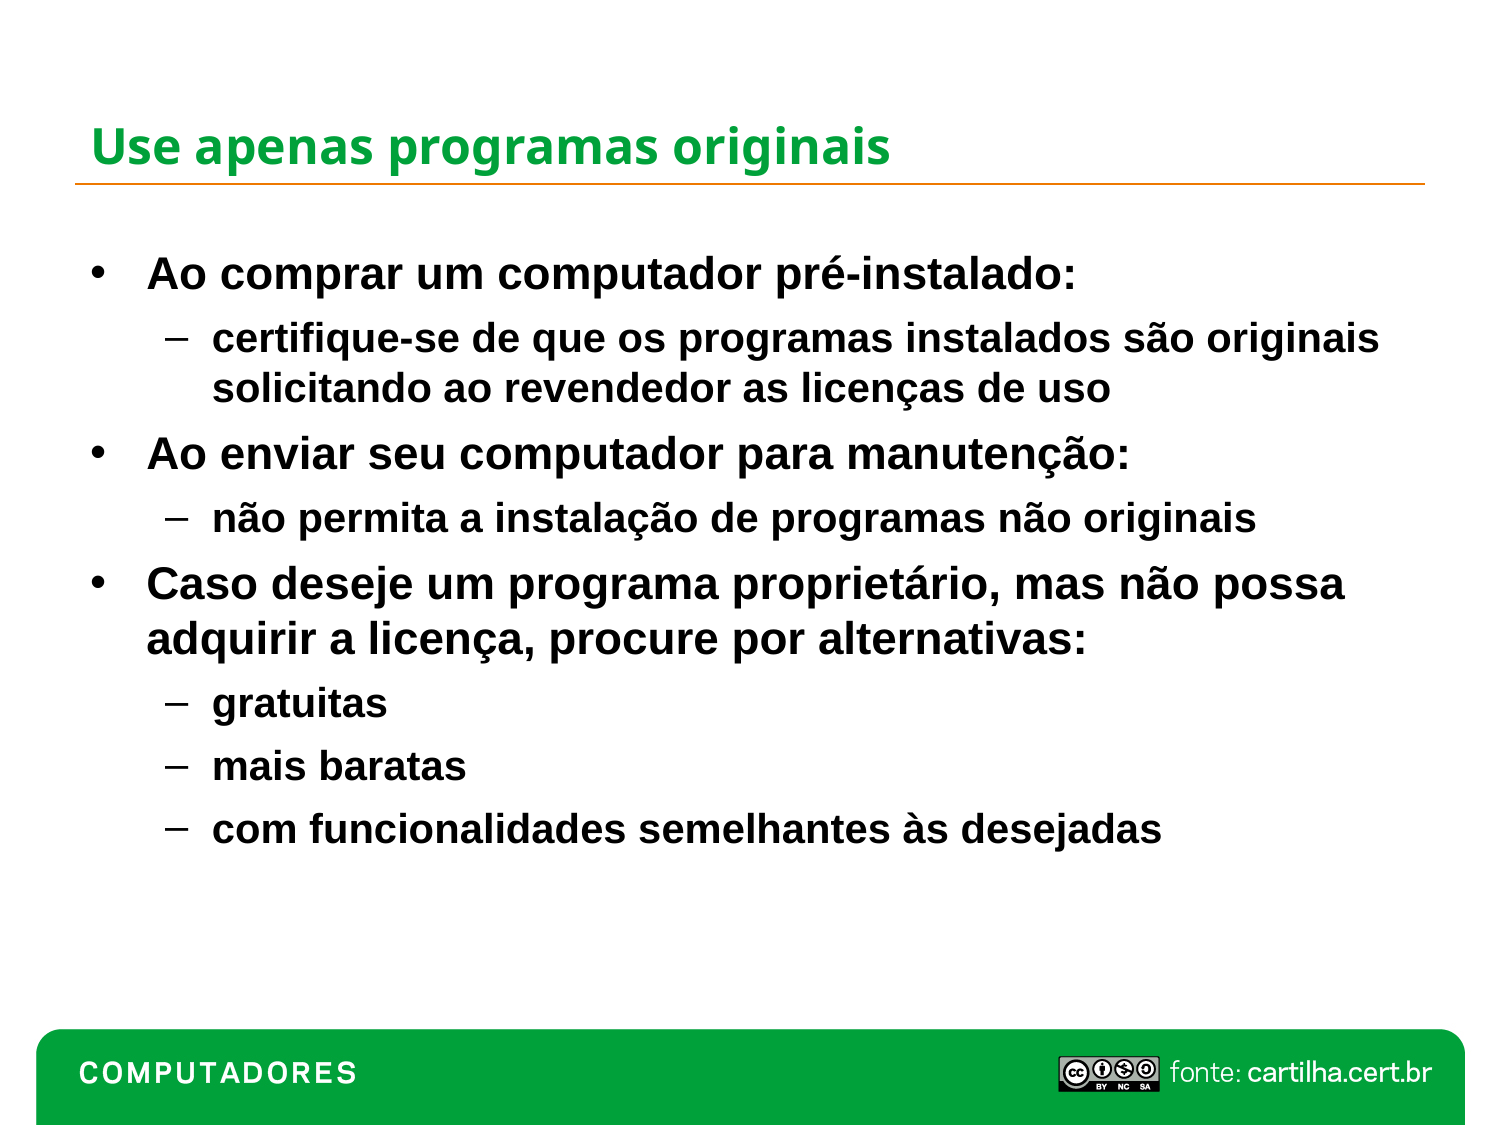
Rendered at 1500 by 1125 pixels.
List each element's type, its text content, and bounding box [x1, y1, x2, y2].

title Use apenas programas originais [75, 54, 1425, 182]
picture [0, 0, 1500, 1125]
list Ao comprar um computador pré-instalado: certifique-se de que os programas instalados são originais solicitando ao revendedor as licenças de uso Ao enviar seu computador para manutenção: não permita a instalação de programas não originais Caso deseje um programa proprietário, mas não possa adquirir a licença, procure por alternativas: gratuitas mais baratas com funcionalidades semelhantes às desejadas [75, 236, 1425, 979]
